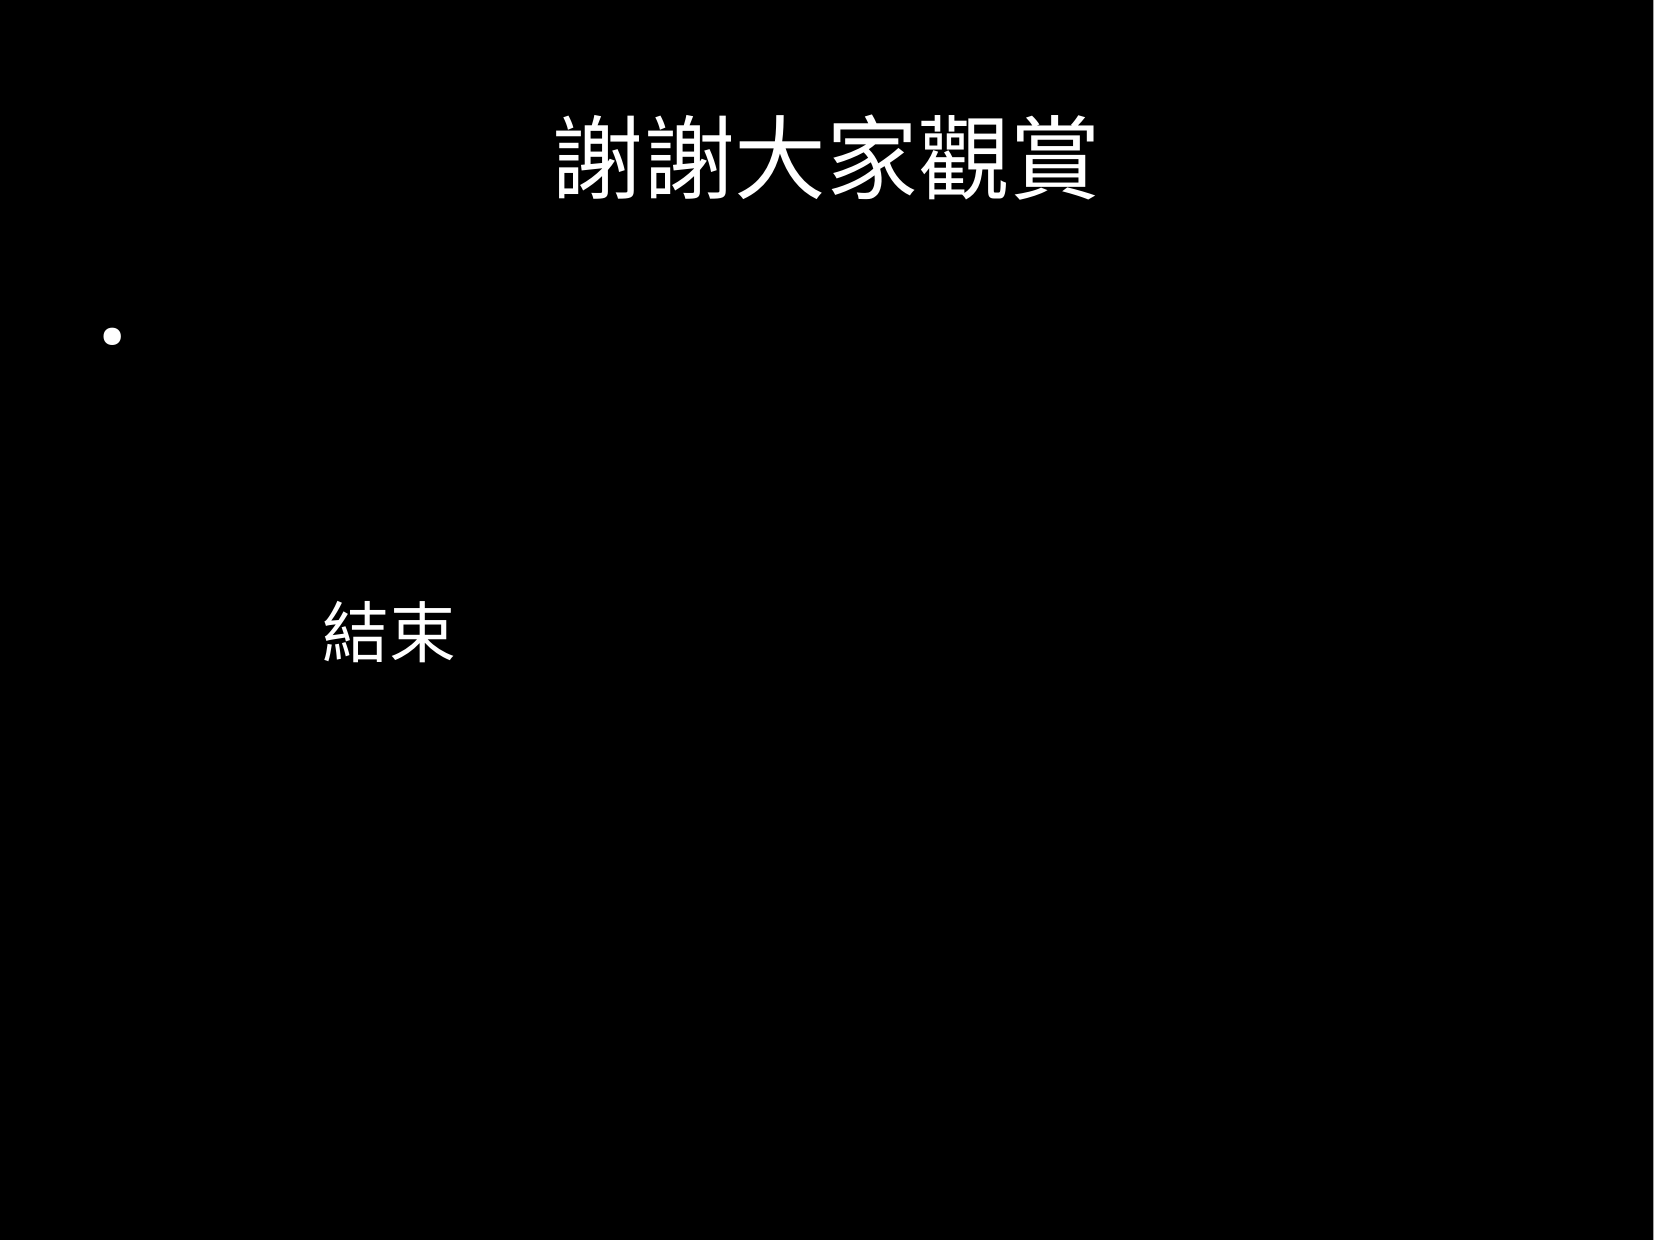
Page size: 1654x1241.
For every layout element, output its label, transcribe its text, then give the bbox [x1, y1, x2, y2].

title 謝謝大家觀賞 [82, 49, 1571, 257]
list 結束 [82, 290, 1571, 1010]
